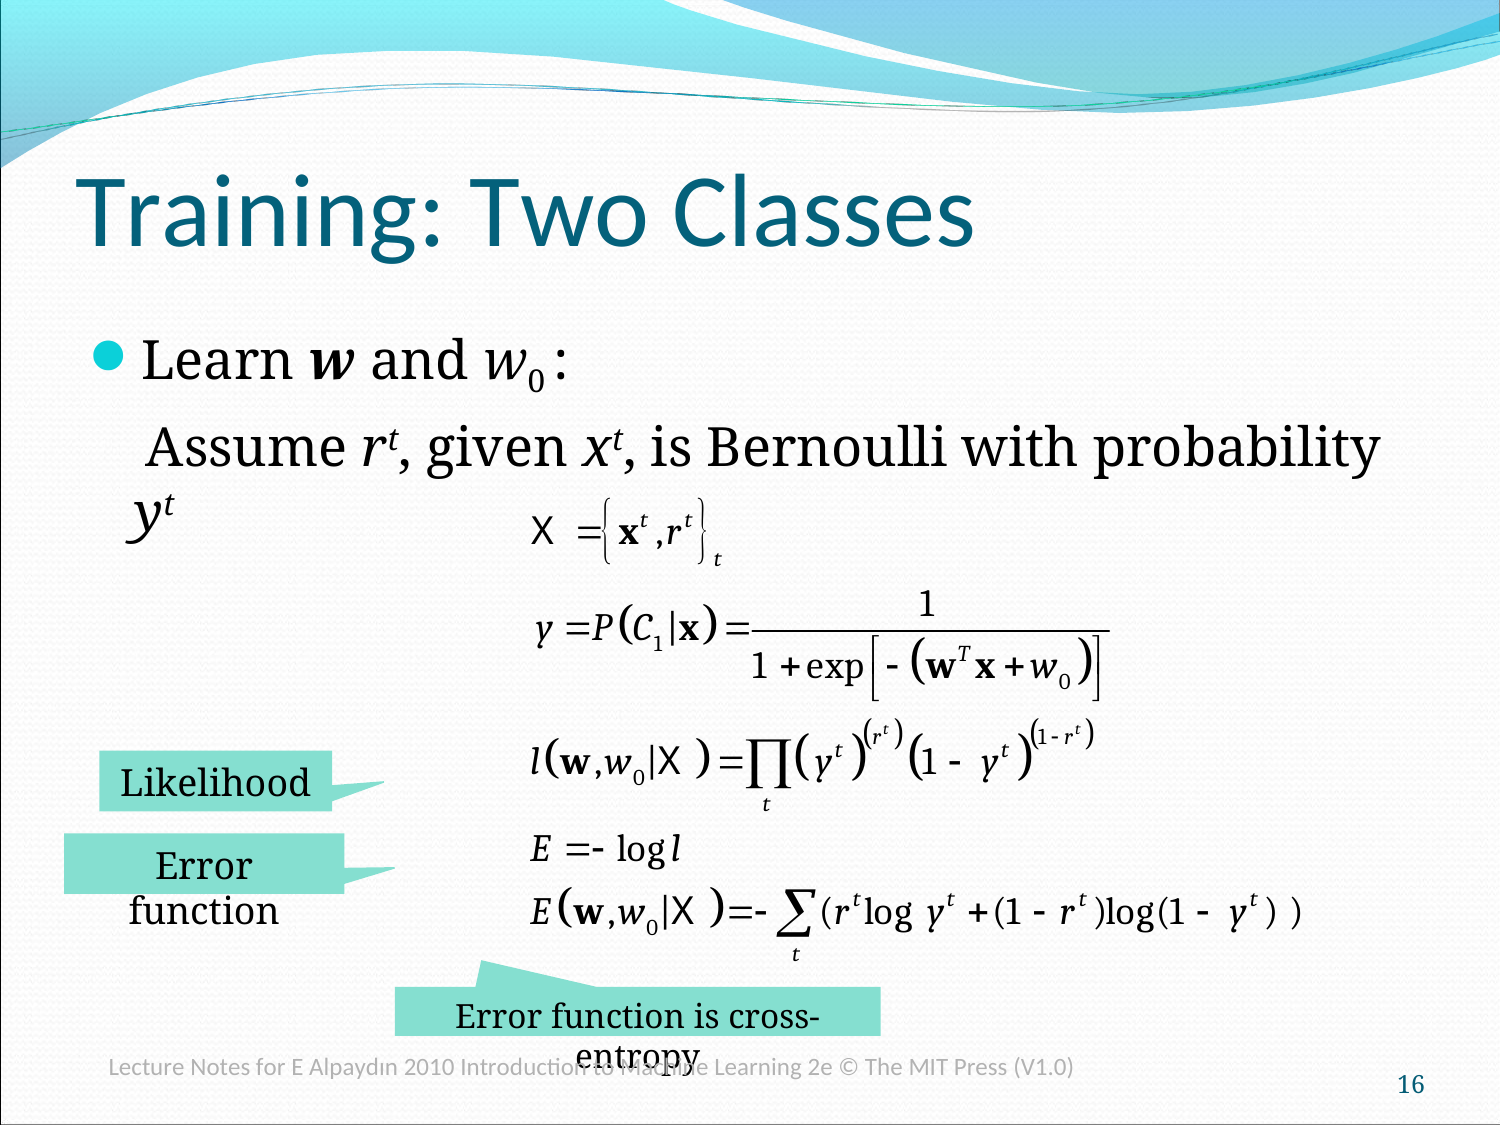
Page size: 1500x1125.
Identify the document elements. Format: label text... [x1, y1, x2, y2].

text_box Error function [64, 834, 395, 894]
text_box Likelihood [100, 751, 384, 811]
chart [524, 496, 1310, 969]
text_box Training: Two Classes [75, 115, 1426, 268]
text_box Lecture Notes for E Alpaydın 2010 Introduction to Machine Learning 2e © The MIT Press (V1.0) [93, 1042, 1254, 1103]
picture [0, 0, 1500, 1125]
text_box <number> [1299, 1042, 1426, 1103]
text_box Error function is cross-entropy [395, 961, 880, 1036]
text_box Learn w and w0 : Assume rt, given xt, is Bernoulli with probability yt [75, 317, 1426, 1038]
